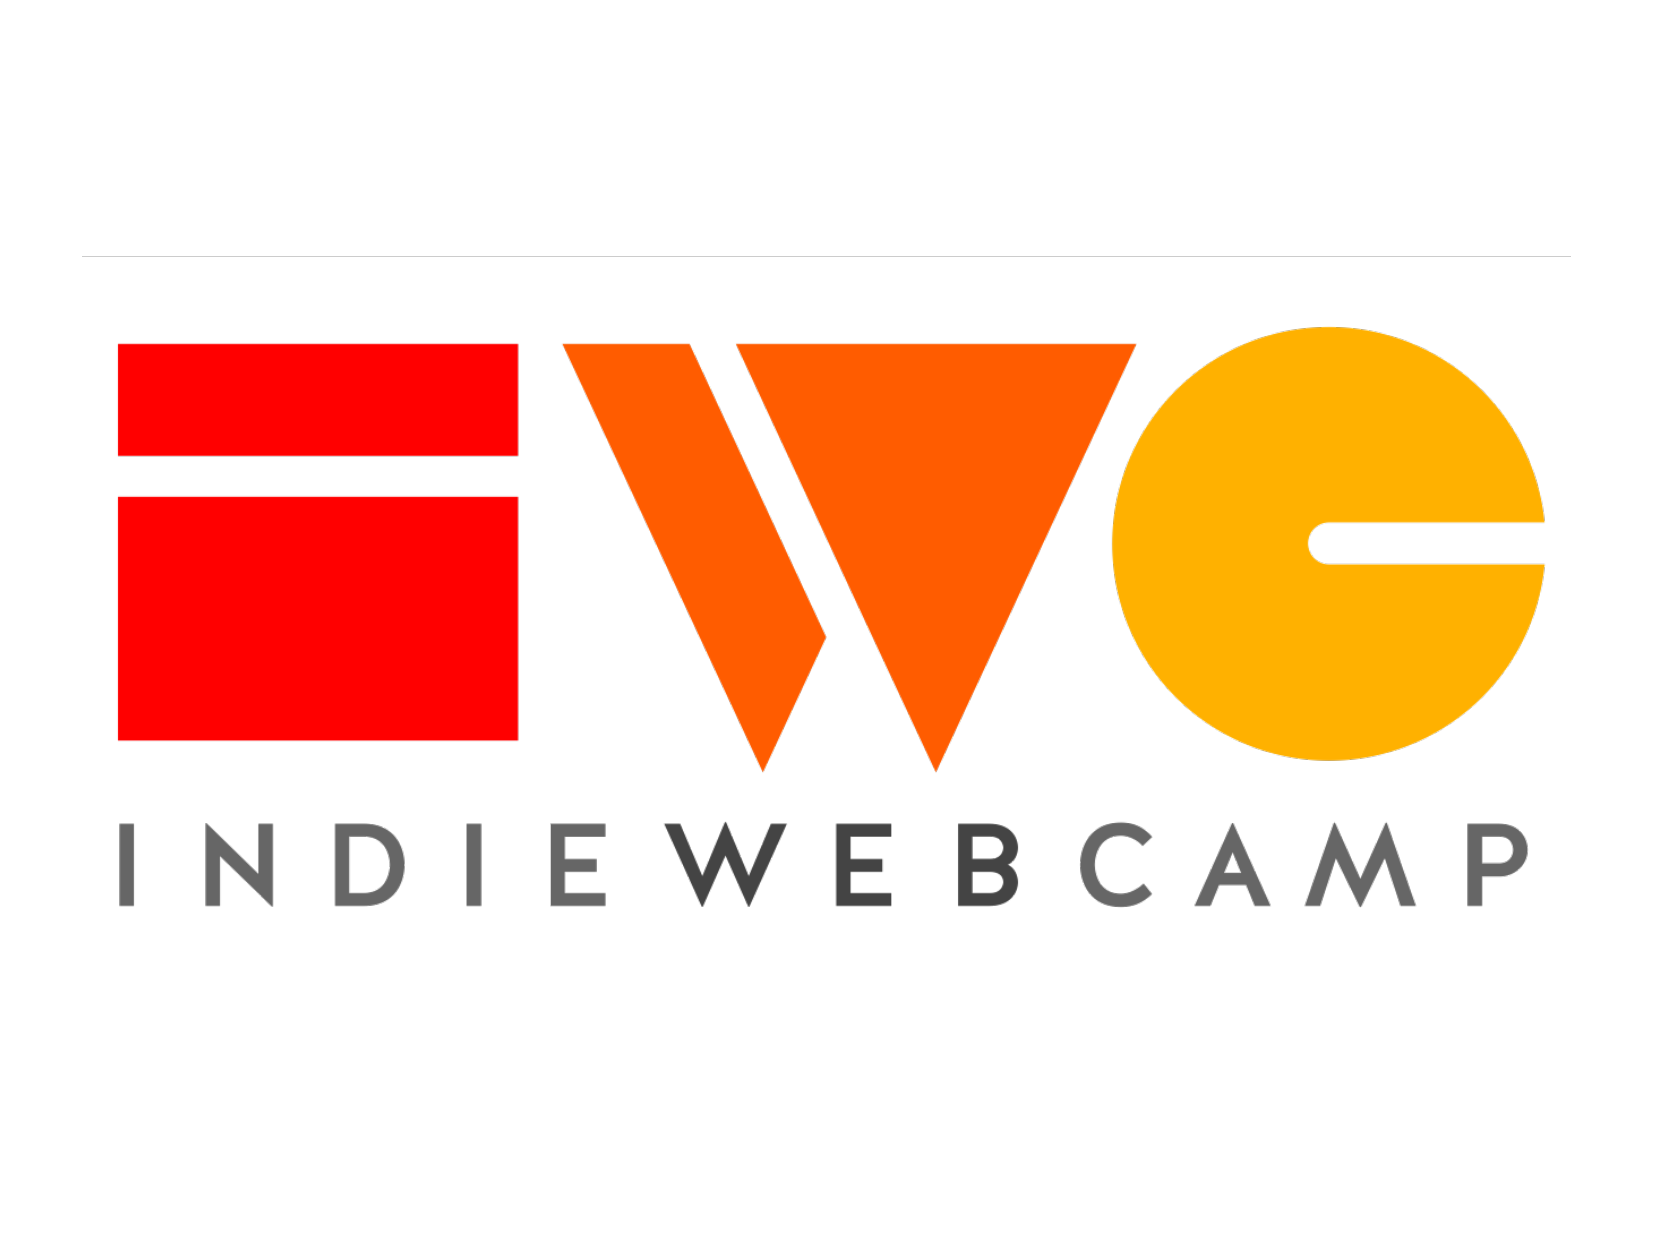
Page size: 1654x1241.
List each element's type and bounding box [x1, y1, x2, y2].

picture [6, 231, 1653, 1019]
